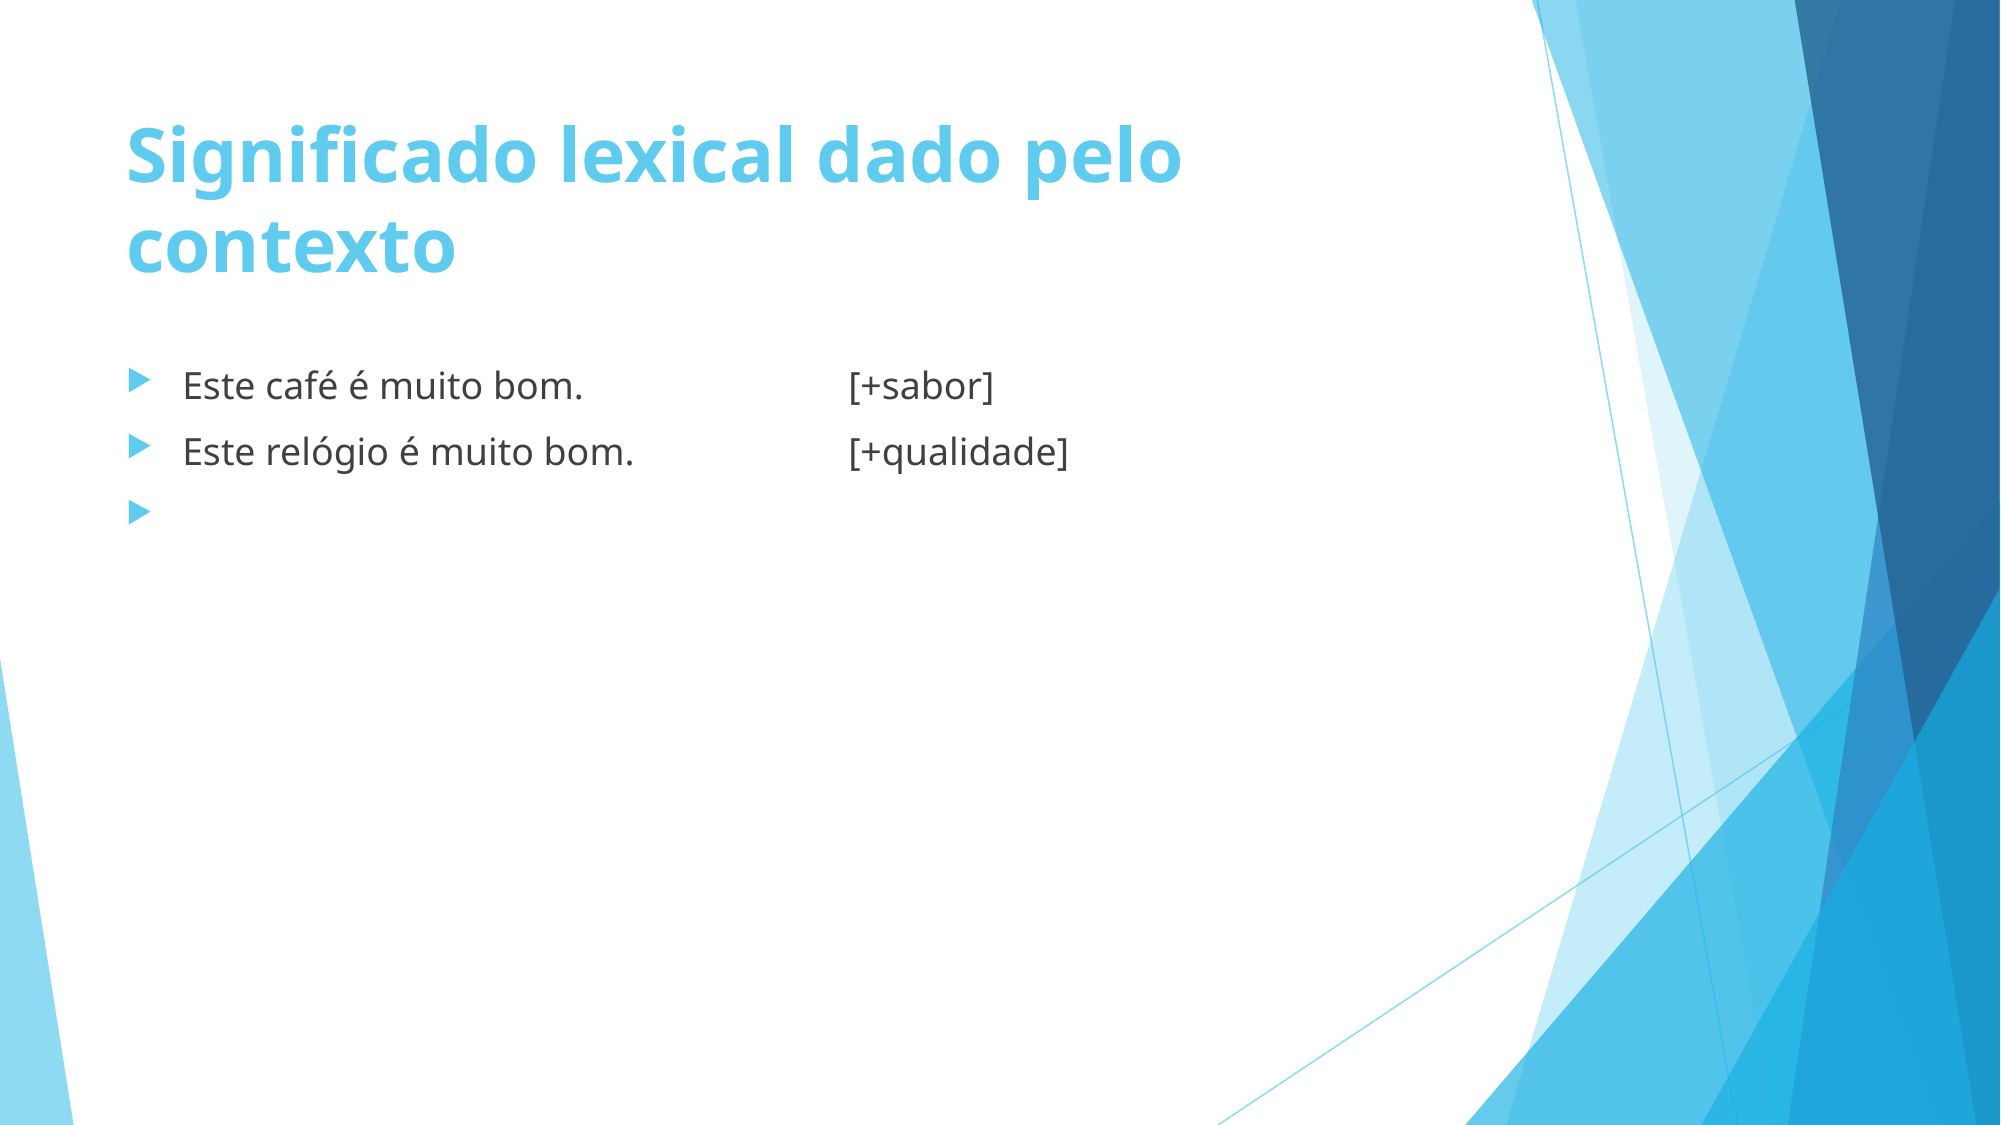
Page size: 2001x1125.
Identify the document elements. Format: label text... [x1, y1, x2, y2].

title Significado lexical dado pelo contexto [111, 99, 1522, 317]
list Este café é muito bom. [+sabor] Este relógio é muito bom. [+qualidade] [111, 354, 1522, 992]
